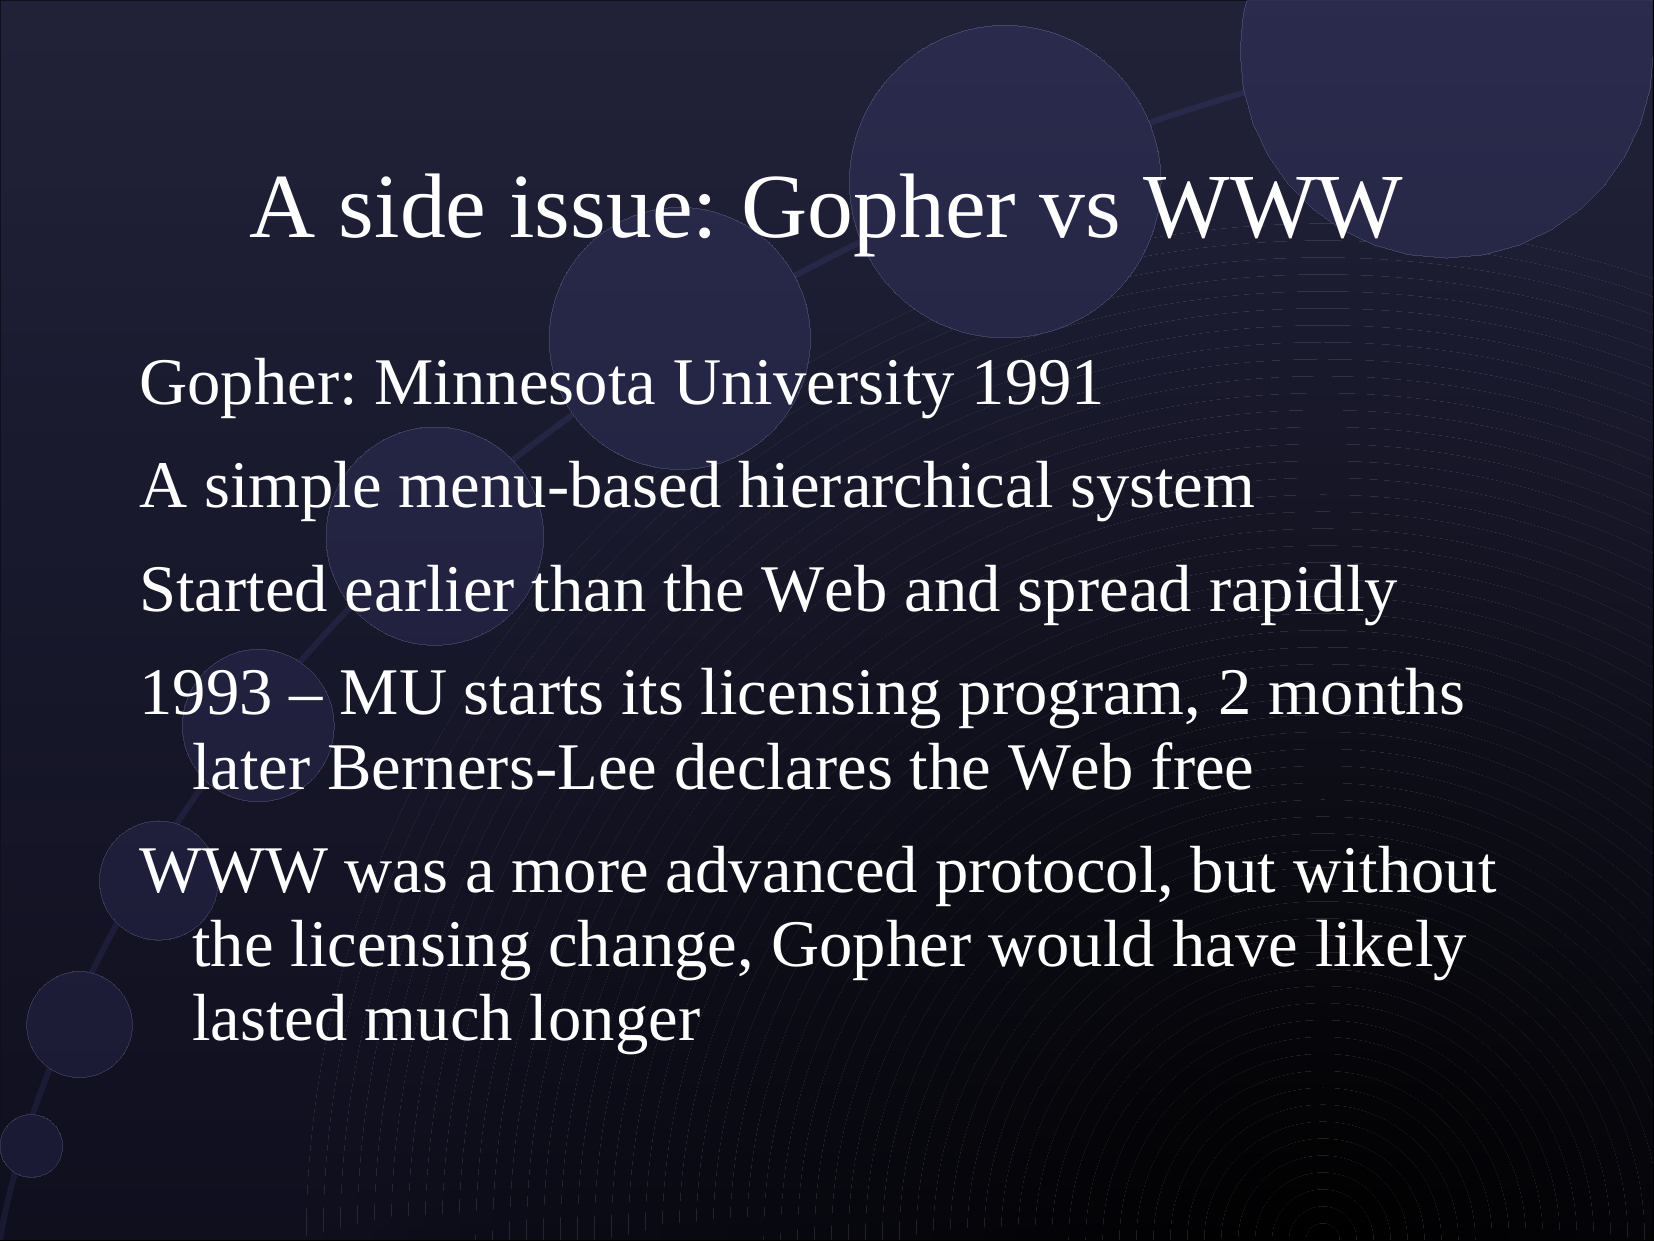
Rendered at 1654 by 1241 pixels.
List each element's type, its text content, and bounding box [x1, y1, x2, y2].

list Gopher: Minnesota University 1991 A simple menu-based hierarchical system Started earlier than the Web and spread rapidly 1993 – MU starts its licensing program, 2 months later Berners-Lee declares the Web free WWW was a more advanced protocol, but without the licensing change, Gopher would have likely lasted much longer [121, 344, 1534, 1127]
title A side issue: Gopher vs WWW [121, 102, 1534, 311]
